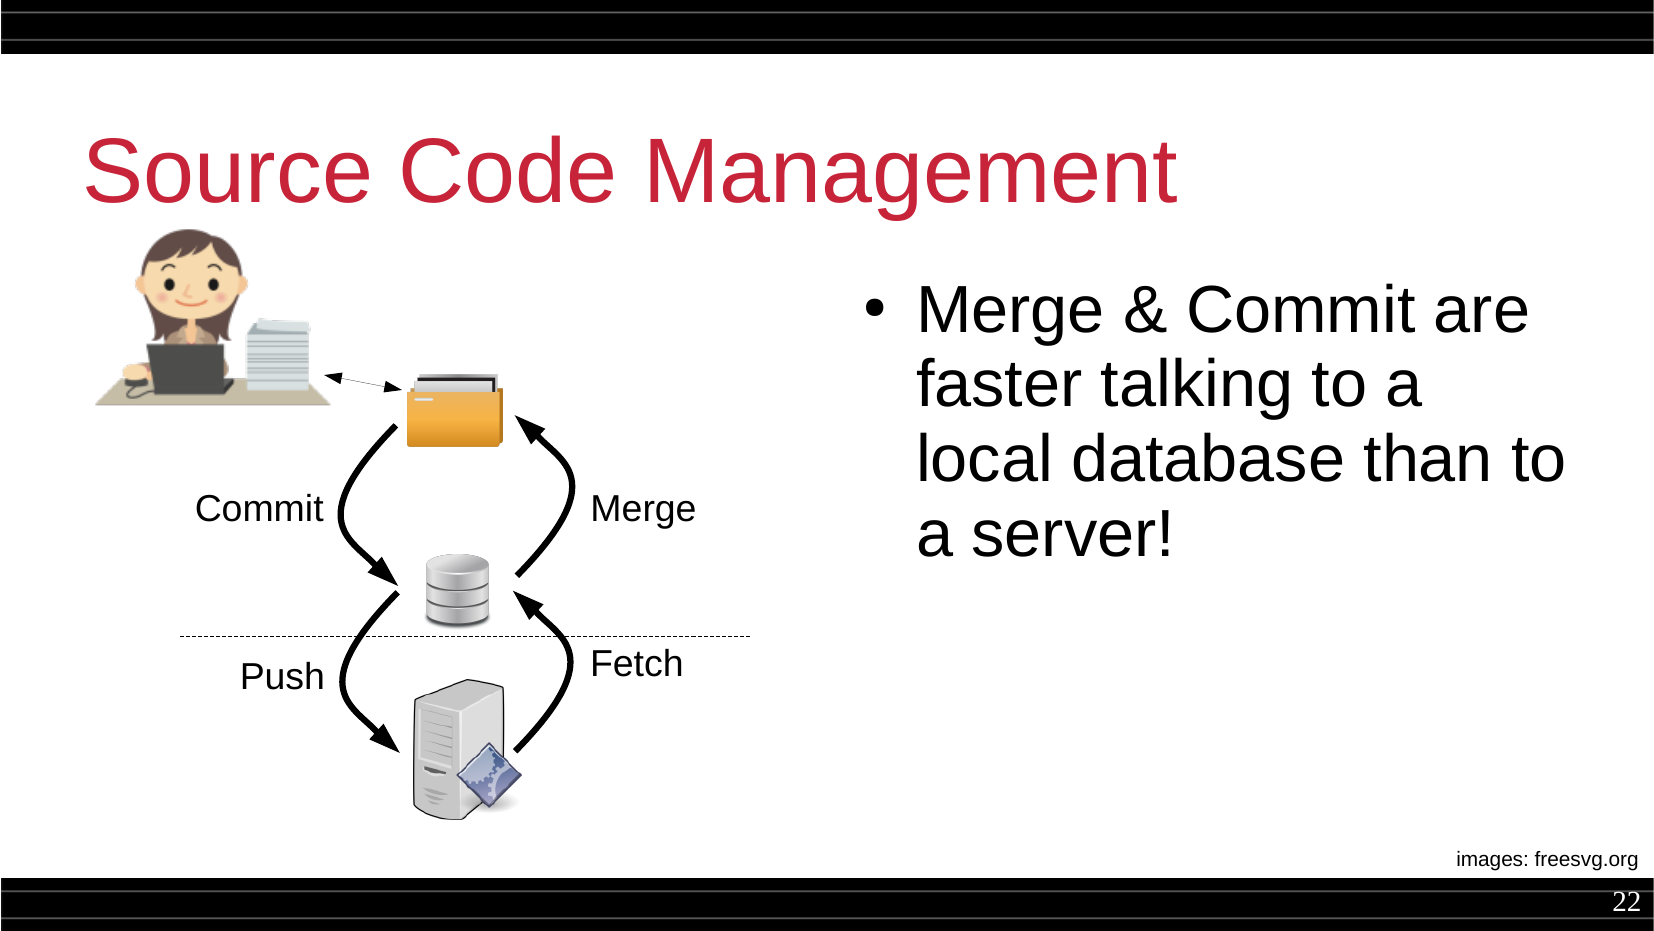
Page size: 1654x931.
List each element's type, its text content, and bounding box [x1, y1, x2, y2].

title Source Code Management [82, 92, 1571, 249]
text_box Merge [575, 480, 766, 541]
picture [1, 0, 1654, 54]
text_box Commit [180, 480, 350, 537]
picture [1, 878, 1654, 931]
text_box Fetch [575, 635, 706, 693]
picture [419, 554, 496, 631]
text_box images: freesvg.org [1441, 840, 1654, 902]
picture [95, 200, 331, 436]
picture [397, 679, 537, 820]
text_box Push [225, 648, 350, 706]
picture [407, 374, 503, 447]
list Merge & Commit are faster talking to a local database than to a server! [845, 271, 1572, 758]
